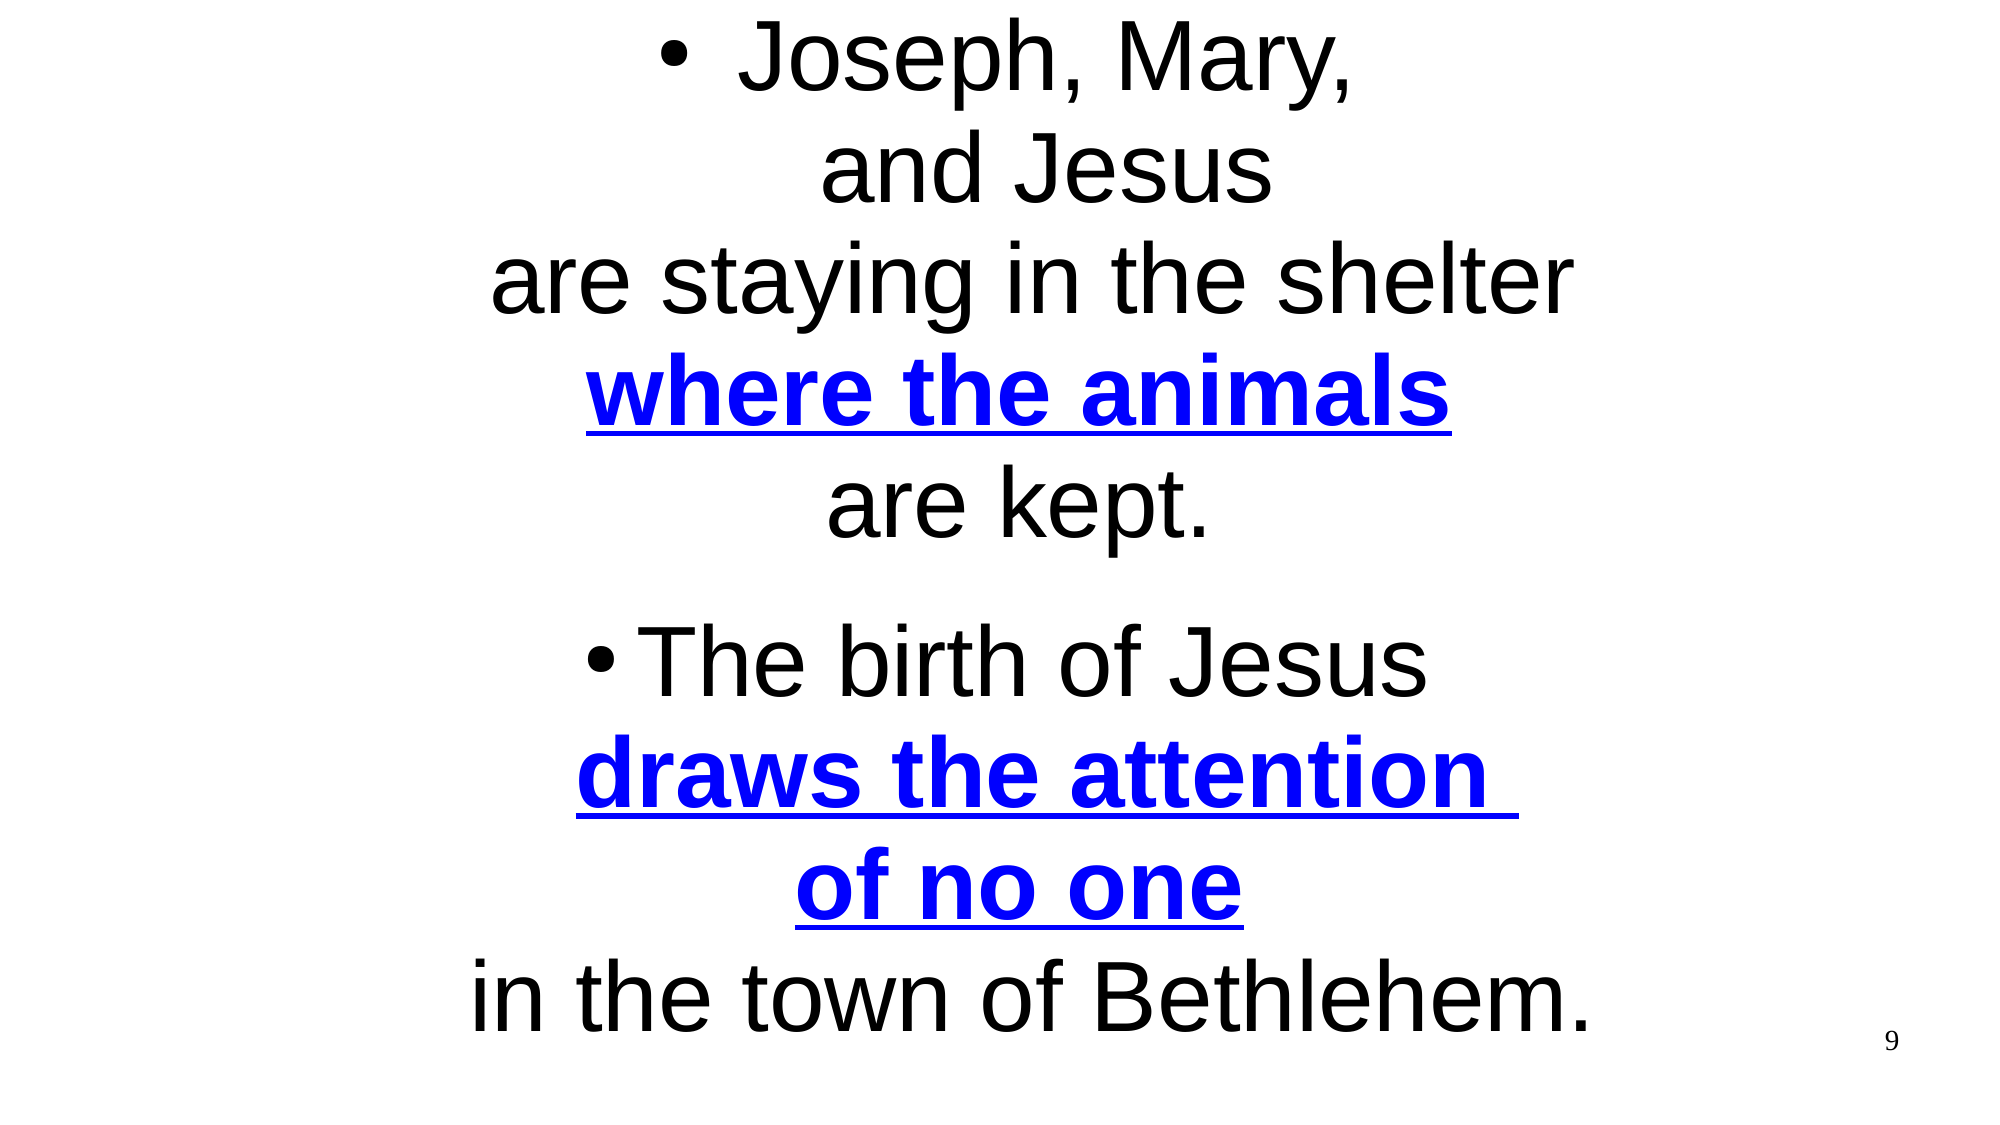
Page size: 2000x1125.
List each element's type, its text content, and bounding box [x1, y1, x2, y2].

list Joseph, Mary, and Jesus are staying in the shelter where the animals are kept. The birth of Jesus draws the attention of no one in the town of Bethlehem. [0, 0, 1996, 1123]
